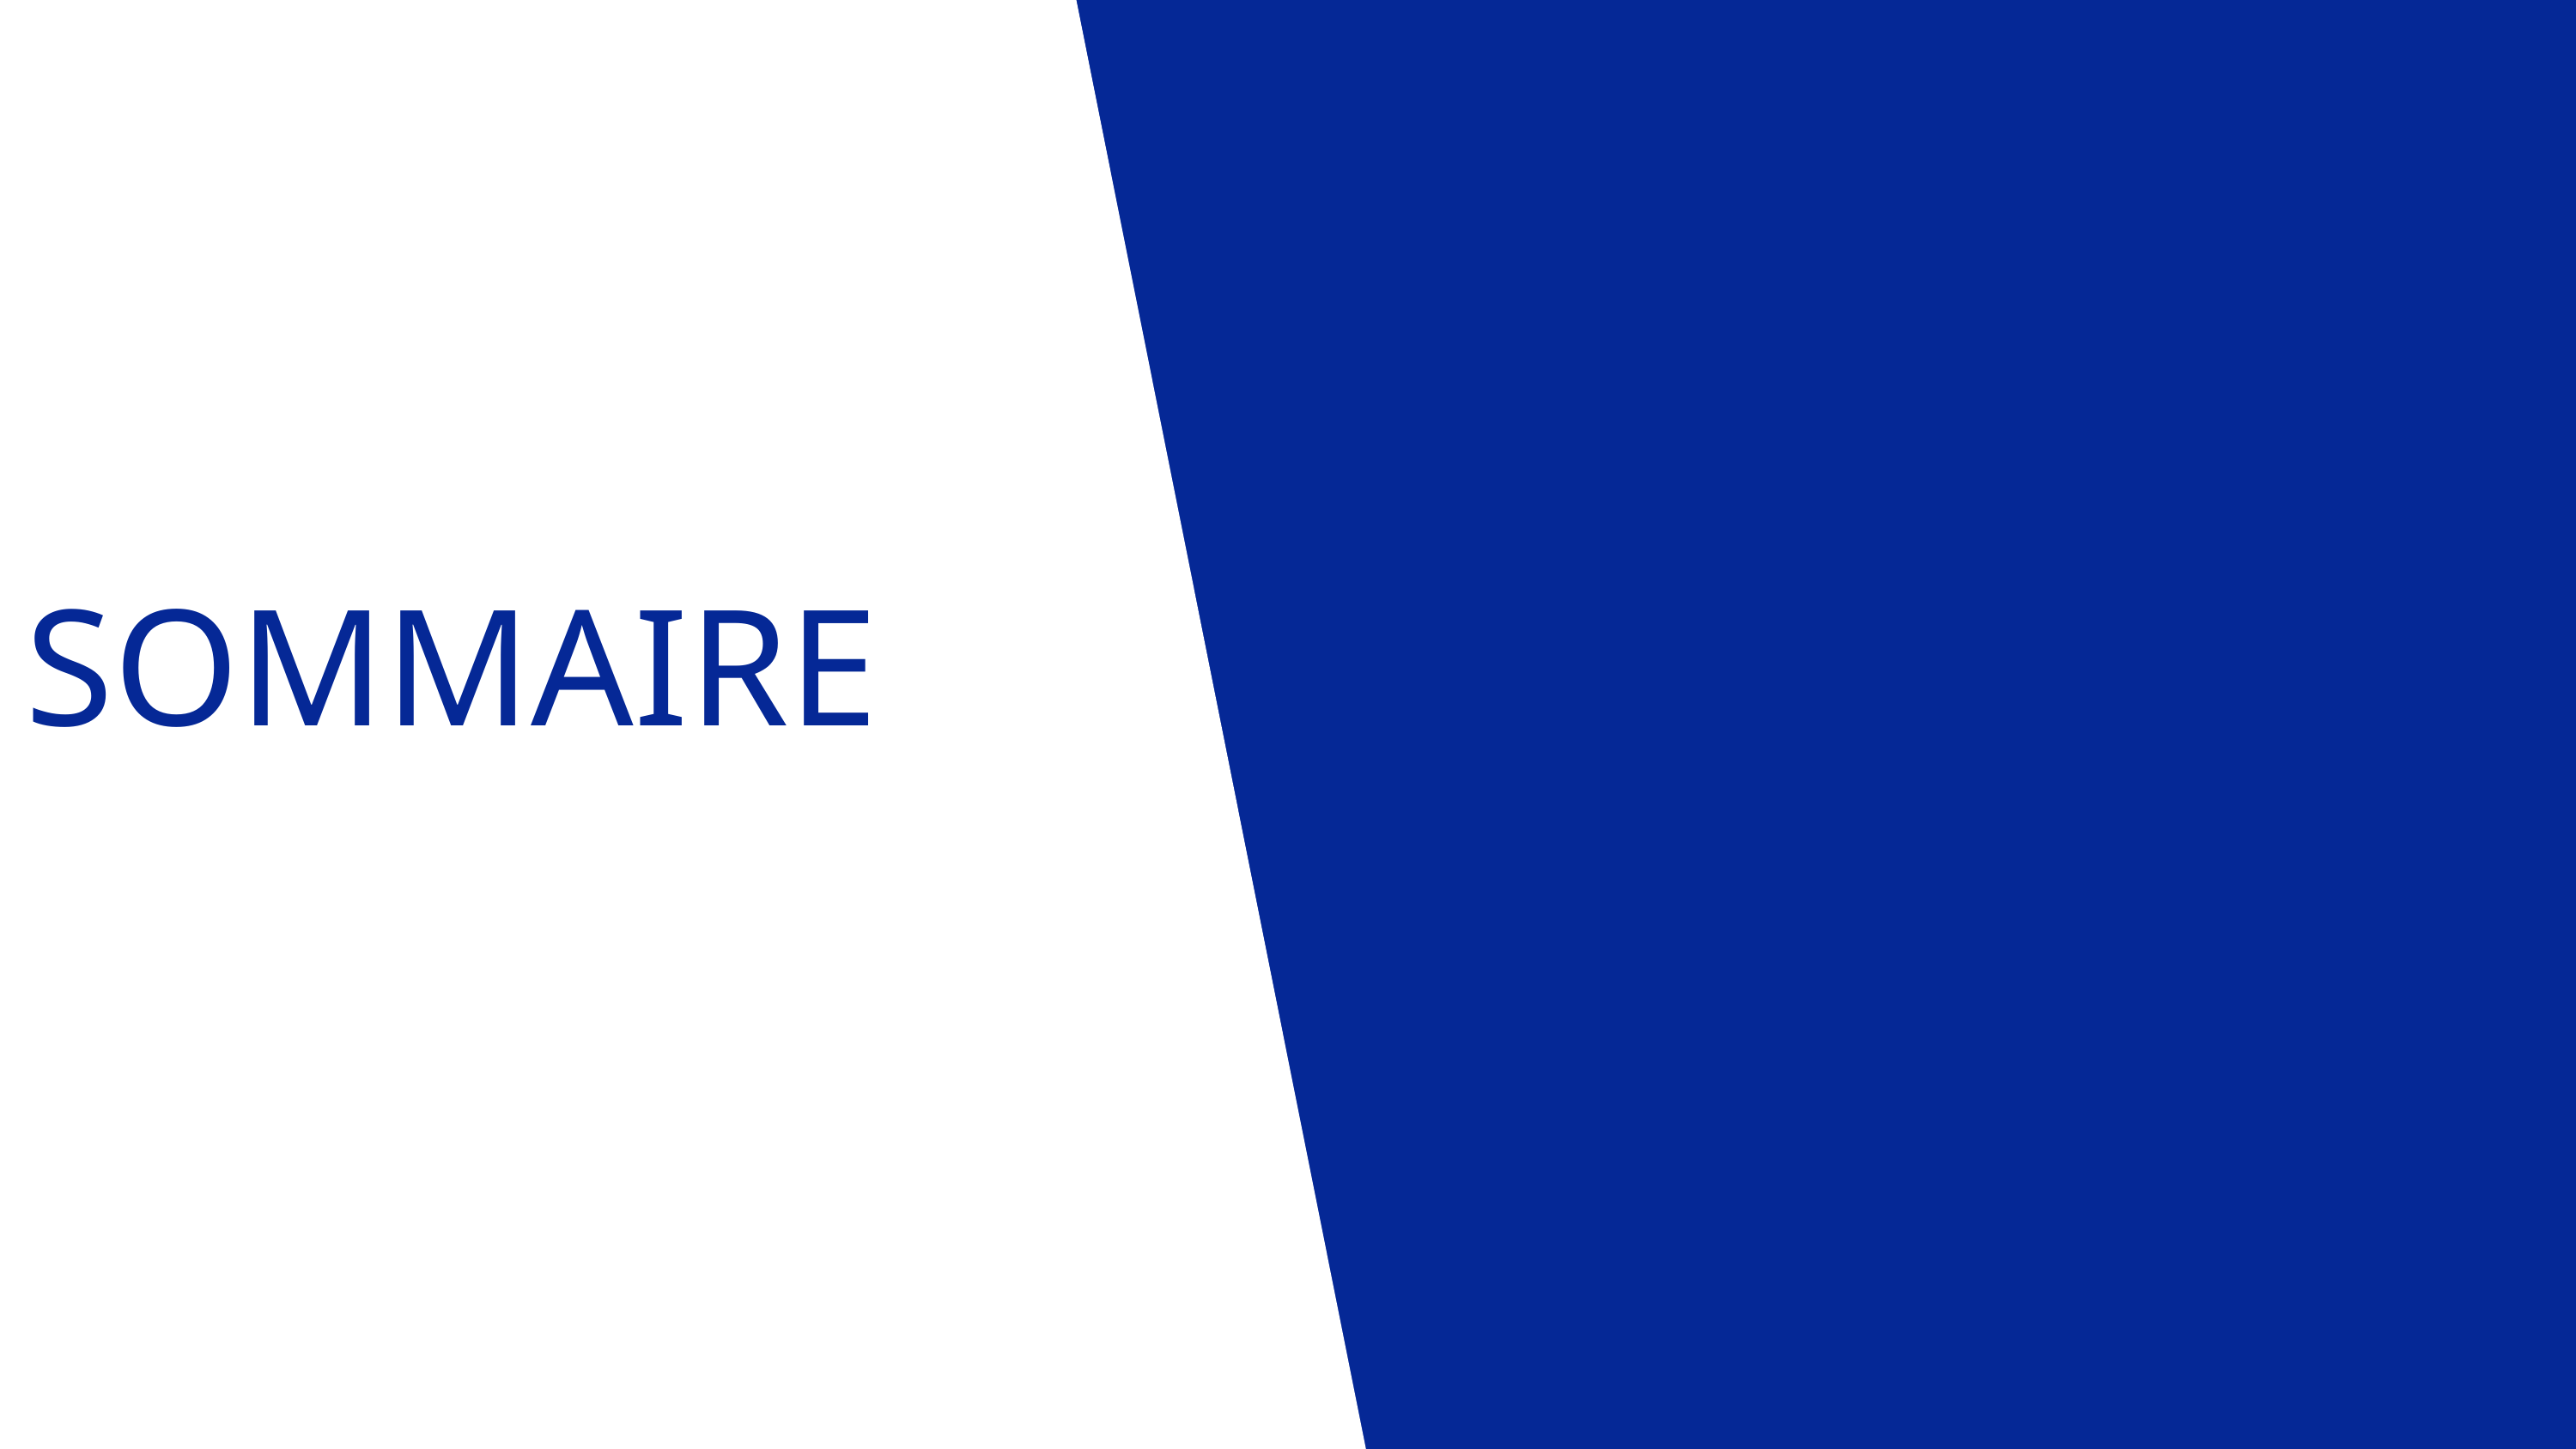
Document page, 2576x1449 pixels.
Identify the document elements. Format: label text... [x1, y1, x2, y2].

text_box [0, 0, 1366, 1449]
text_box SOMMAIRE [25, 564, 1115, 758]
